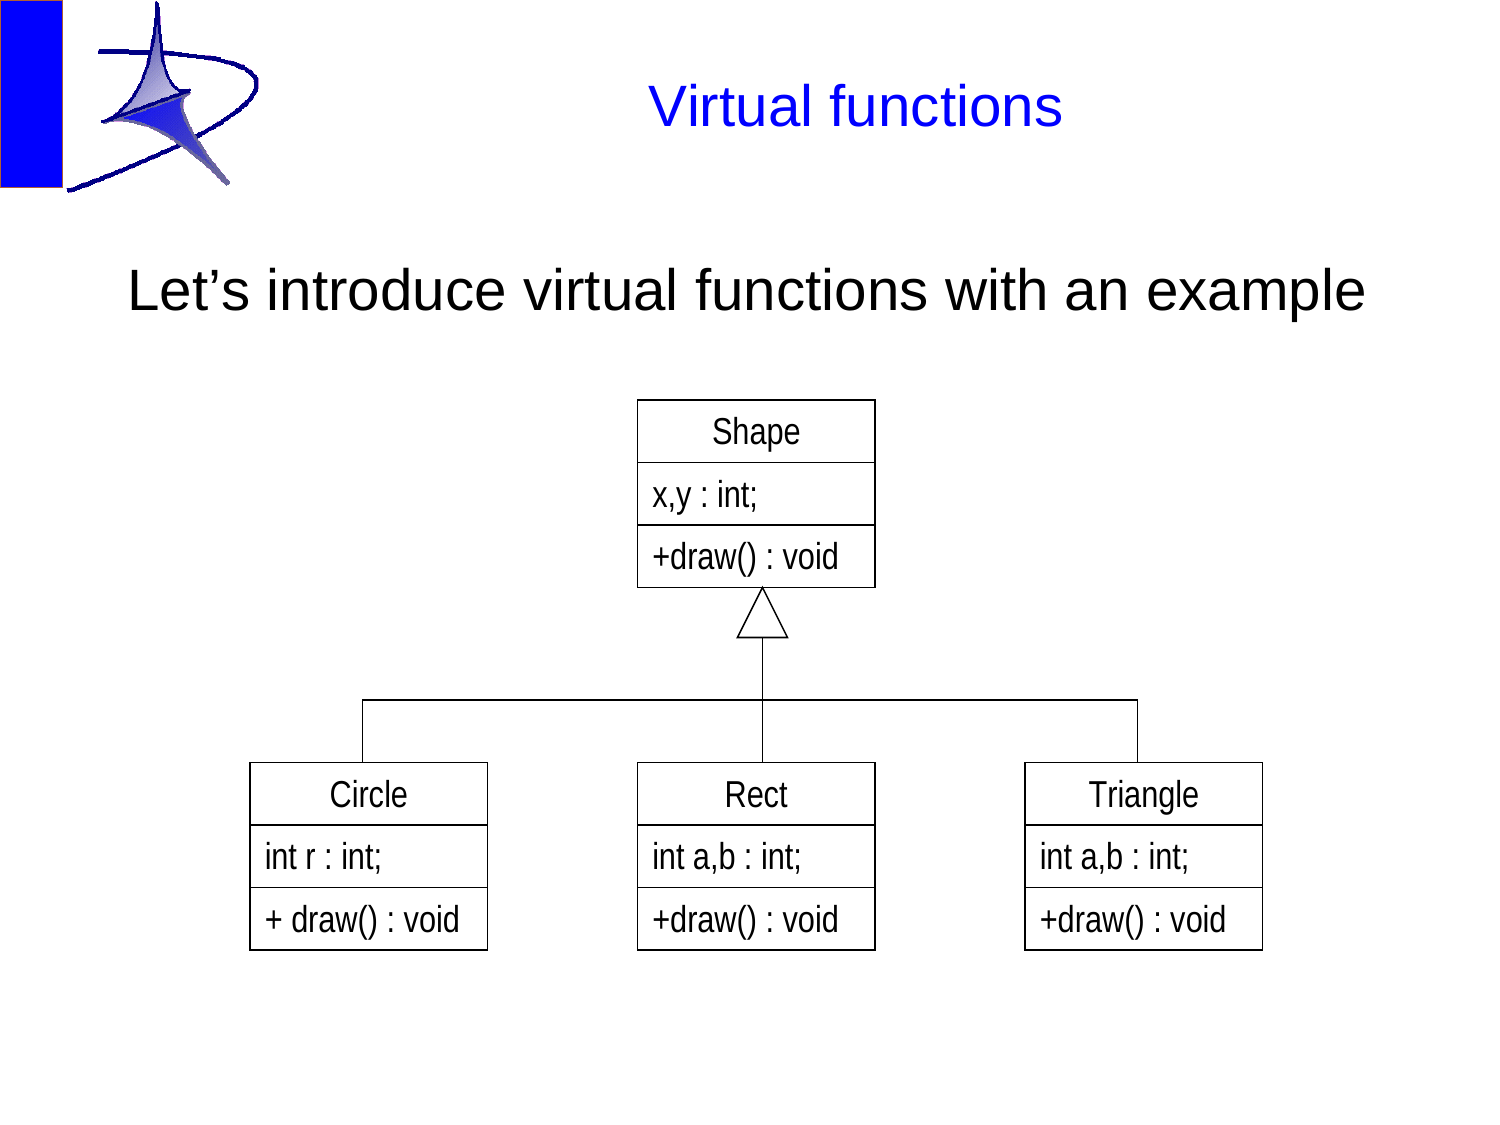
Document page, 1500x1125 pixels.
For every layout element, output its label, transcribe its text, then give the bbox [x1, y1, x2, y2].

text_box int r : int; [249, 825, 488, 887]
text_box int a,b : int; [1024, 825, 1263, 887]
text_box Triangle [1024, 762, 1263, 825]
text_box int a,b : int; [637, 825, 876, 887]
text_box x,y : int; [637, 462, 876, 525]
list Let’s introduce virtual functions with an example [112, 249, 1450, 376]
text_box Rect [637, 762, 876, 825]
text_box Shape [637, 399, 876, 462]
text_box +draw() : void [1024, 887, 1263, 951]
title Virtual functions [262, 24, 1450, 188]
text_box +draw() : void [637, 887, 876, 951]
text_box Circle [249, 762, 488, 825]
picture [62, 0, 263, 197]
text_box +draw() : void [637, 525, 876, 588]
text_box + draw() : void [249, 887, 488, 951]
